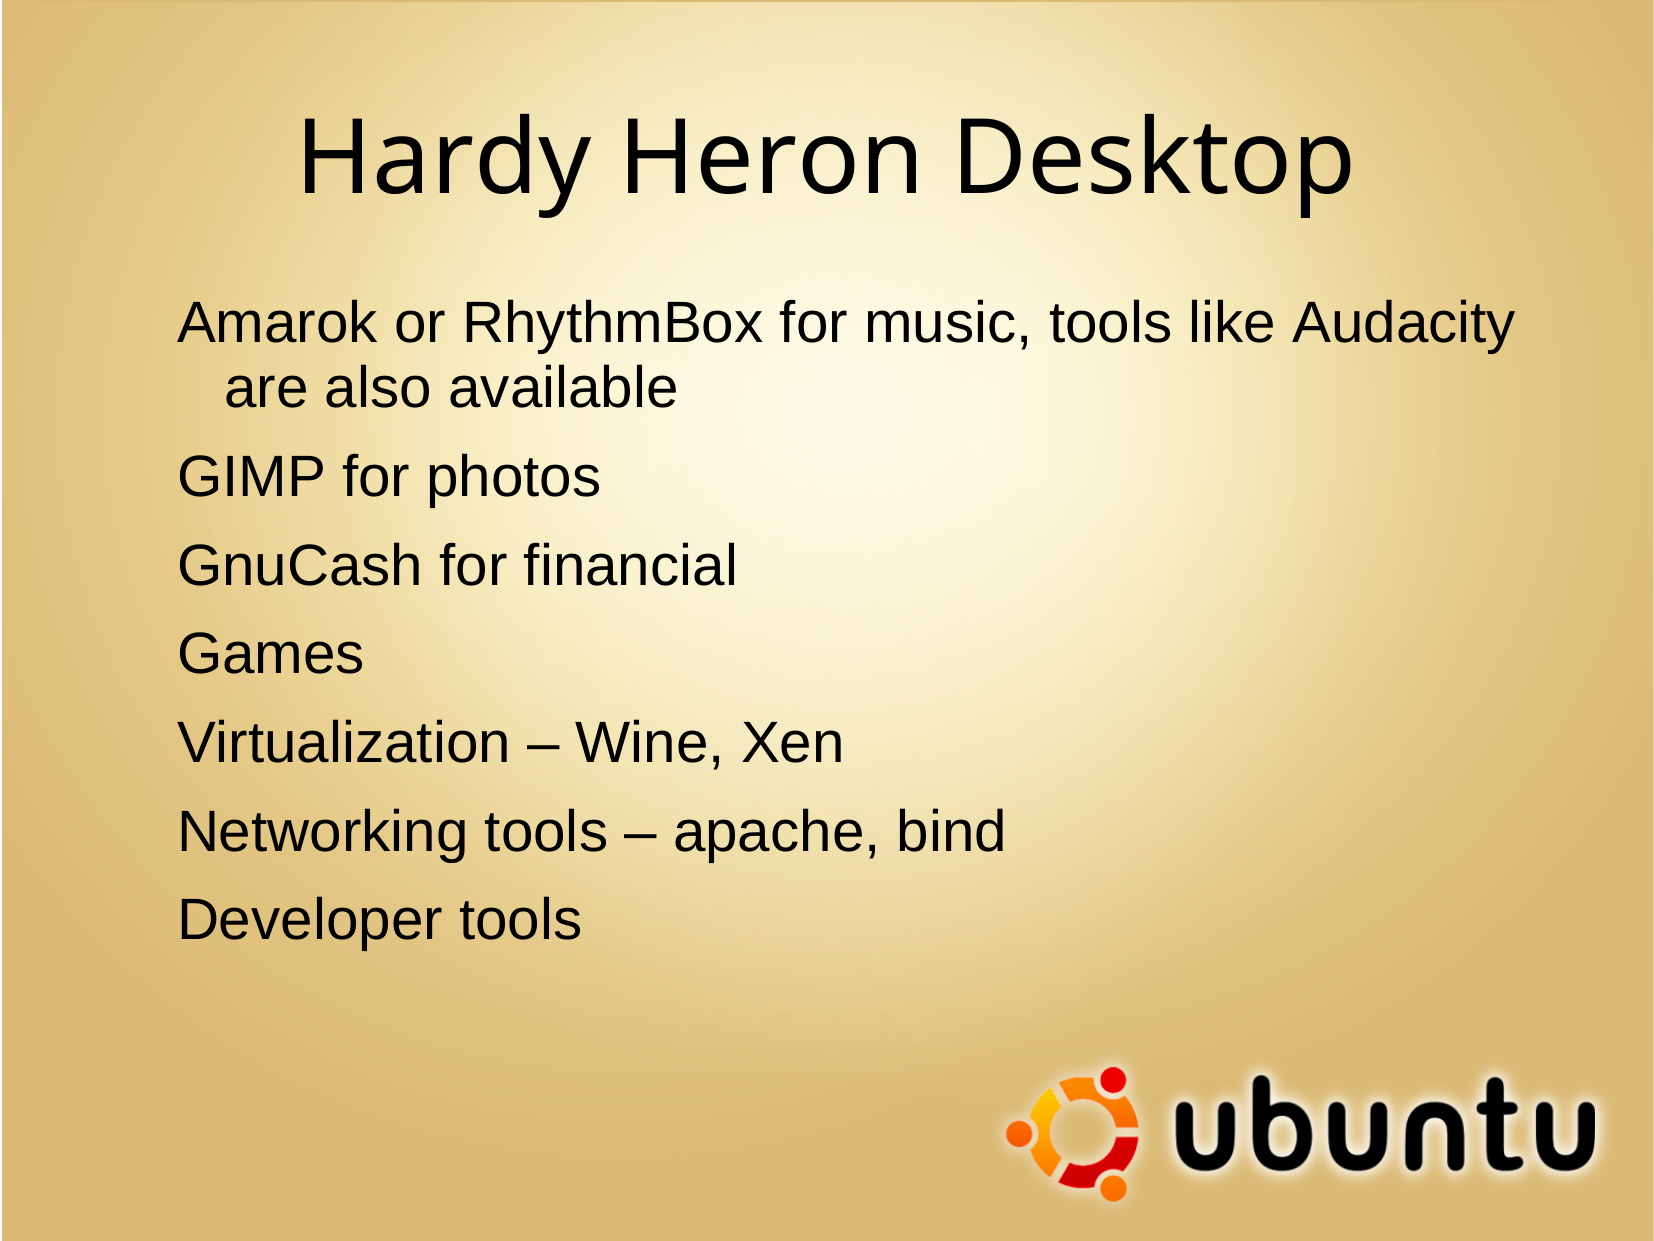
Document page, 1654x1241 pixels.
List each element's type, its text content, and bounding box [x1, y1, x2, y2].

title Hardy Heron Desktop [82, 49, 1571, 257]
picture [2, 0, 1654, 1241]
list Amarok or RhythmBox for music, tools like Audacity are also available GIMP for photos GnuCash for financial Games Virtualization – Wine, Xen Networking tools – apache, bind Developer tools [82, 290, 1571, 1094]
